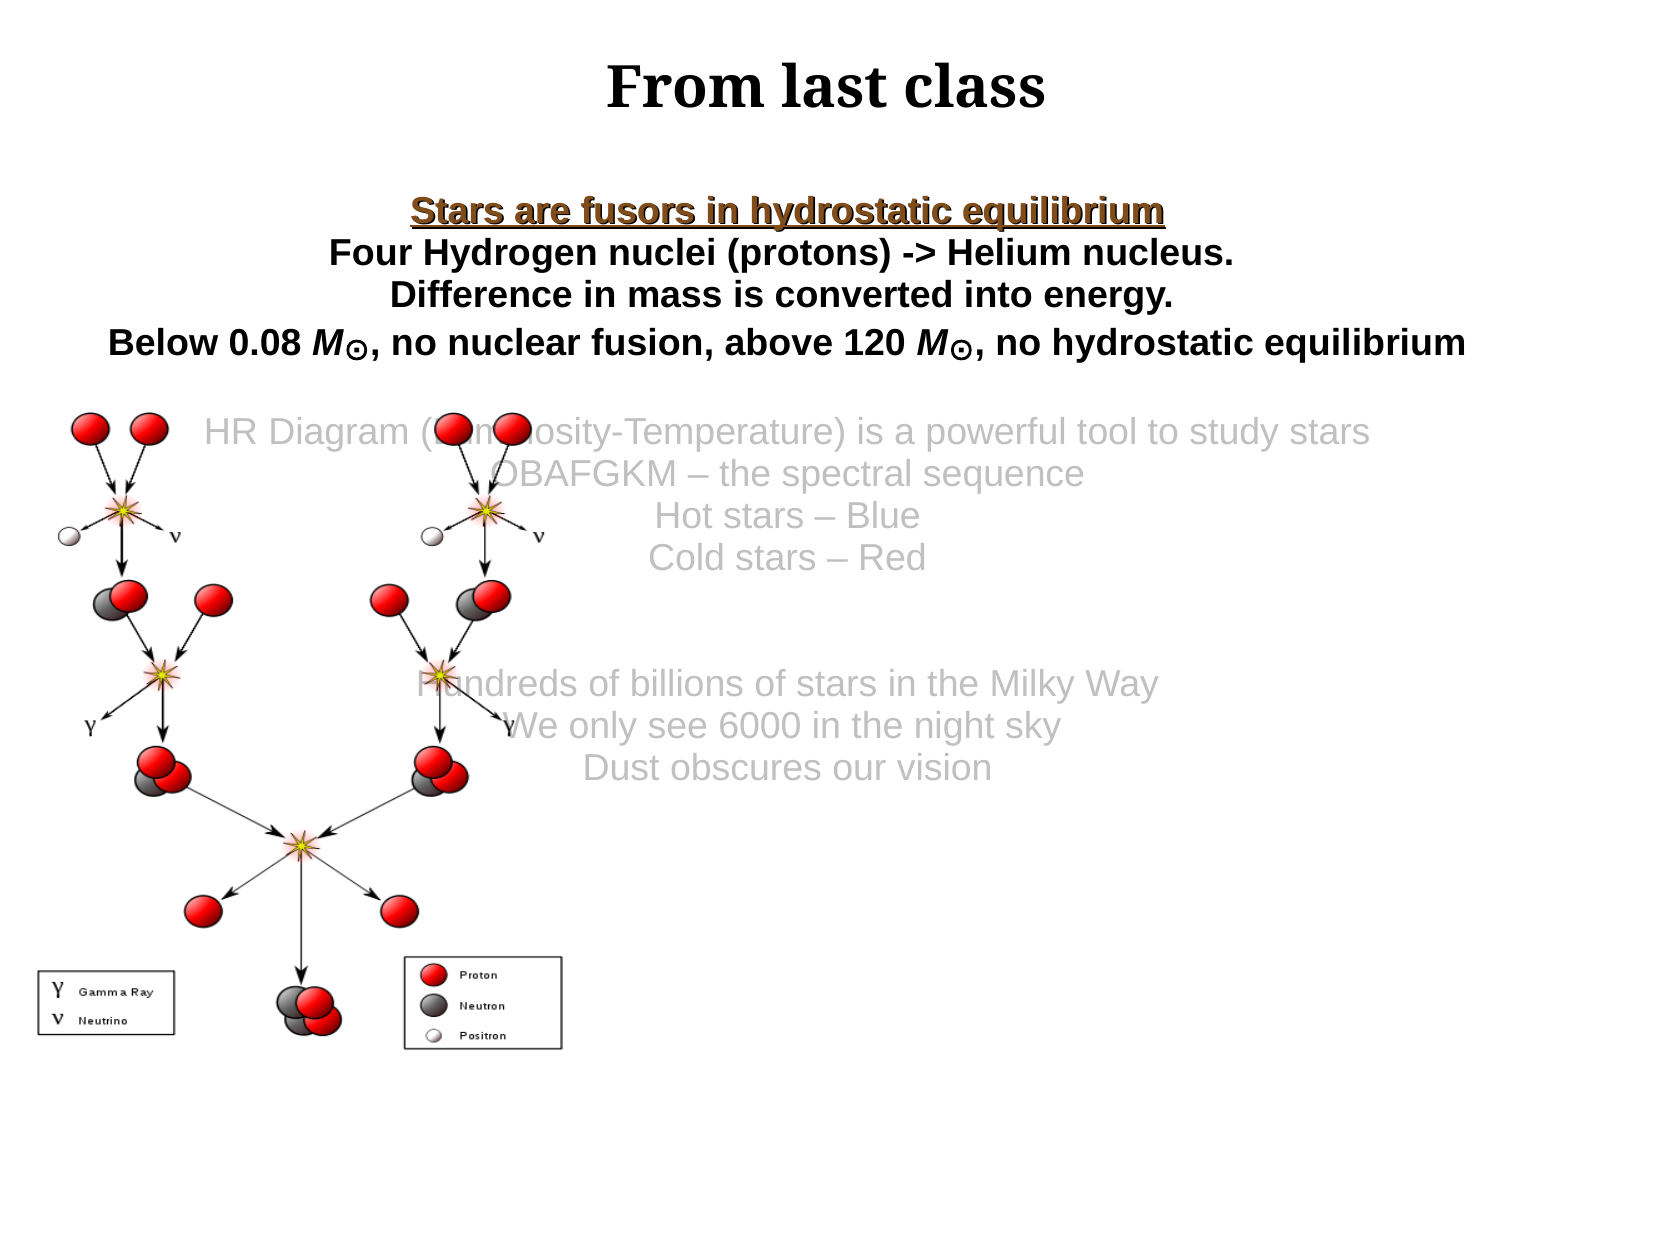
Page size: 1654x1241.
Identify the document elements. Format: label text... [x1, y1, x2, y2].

text_box From last class [0, 37, 1654, 129]
text_box Stars are fusors in hydrostatic equilibrium Four Hydrogen nuclei (protons) -> Helium nucleus. Difference in mass is converted into energy. Below 0.08 M⊙, no nuclear fusion, above 120 M⊙, no hydrostatic equilibrium HR Diagram (Luminosity-Temperature) is a powerful tool to study stars OBAFGKM – the spectral sequence Hot stars – Blue Cold stars – Red Hundreds of billions of stars in the Milky Way We only see 6000 in the night sky Dust obscures our vision [37, 181, 1538, 1073]
picture [37, 412, 563, 1051]
